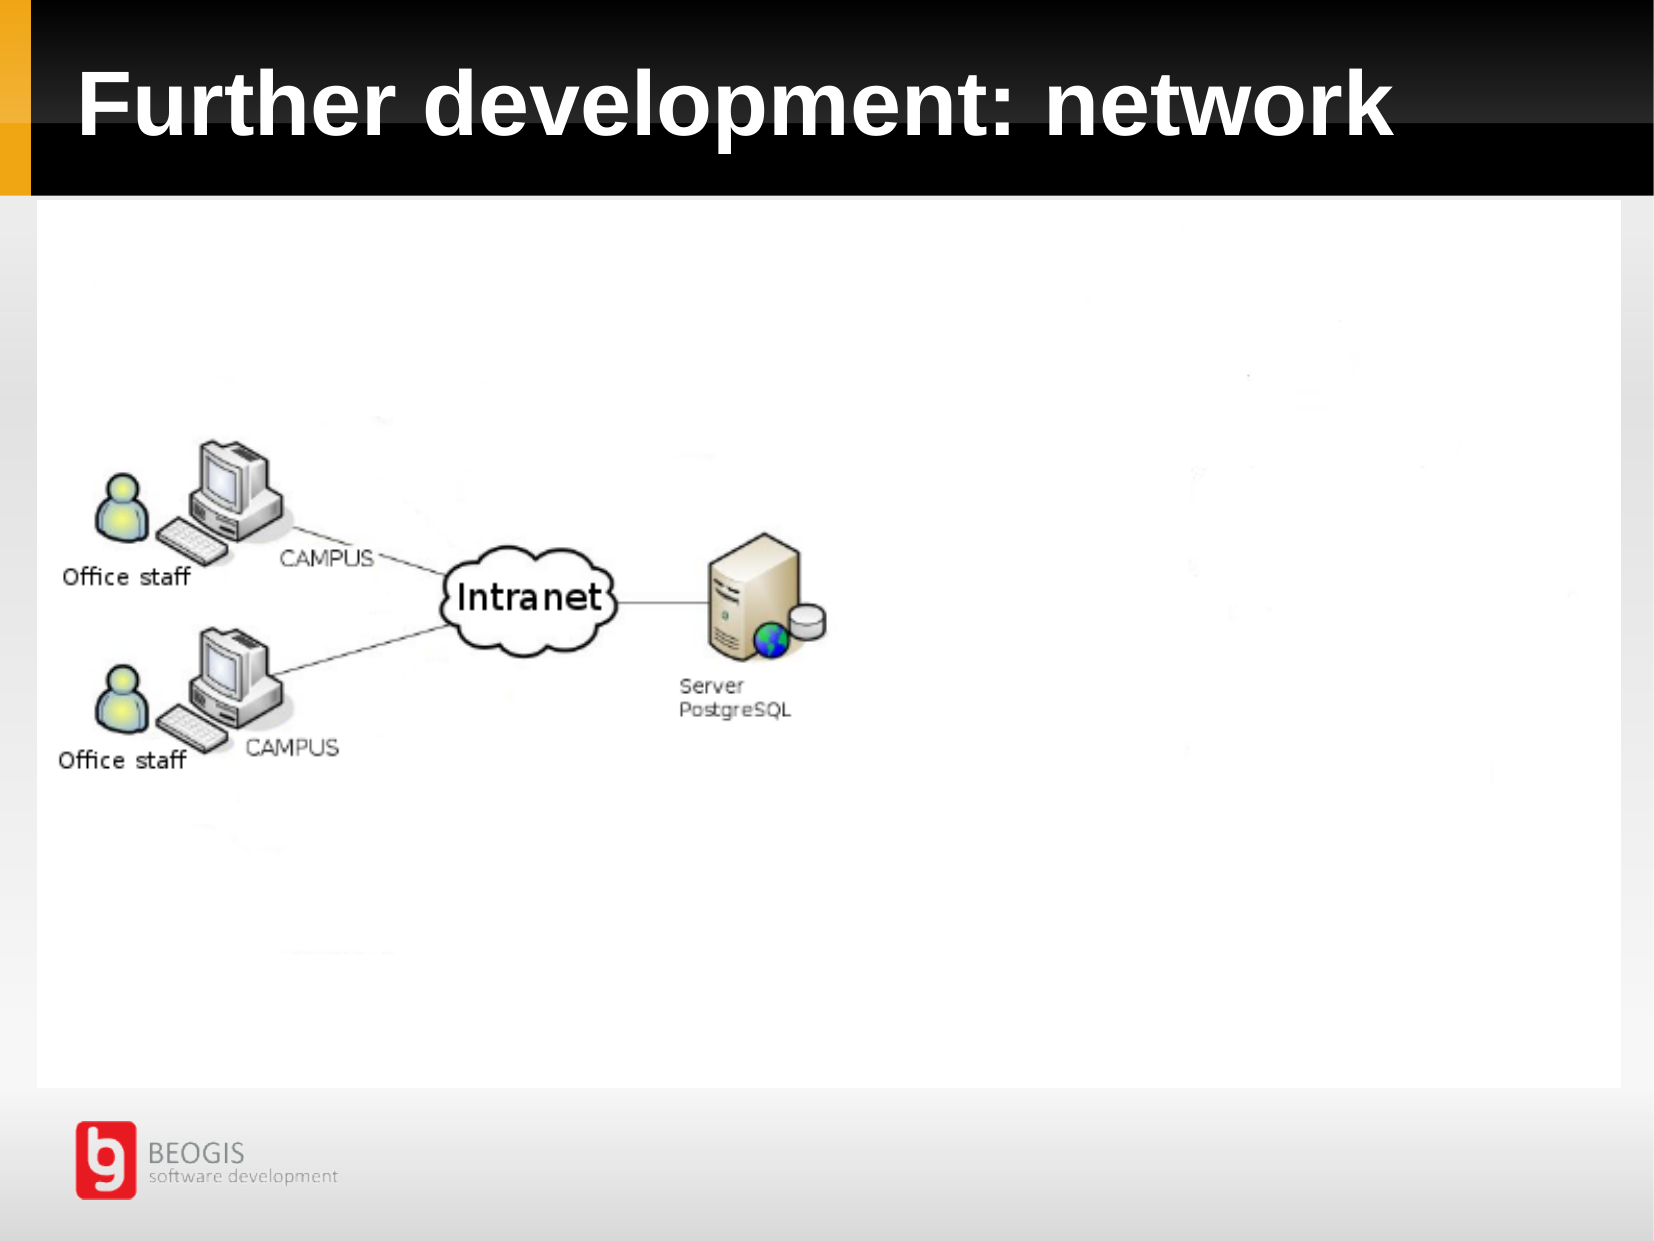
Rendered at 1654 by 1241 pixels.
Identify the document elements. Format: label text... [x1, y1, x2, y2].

title Further development: network [76, 7, 1565, 200]
picture [0, 0, 1654, 1241]
